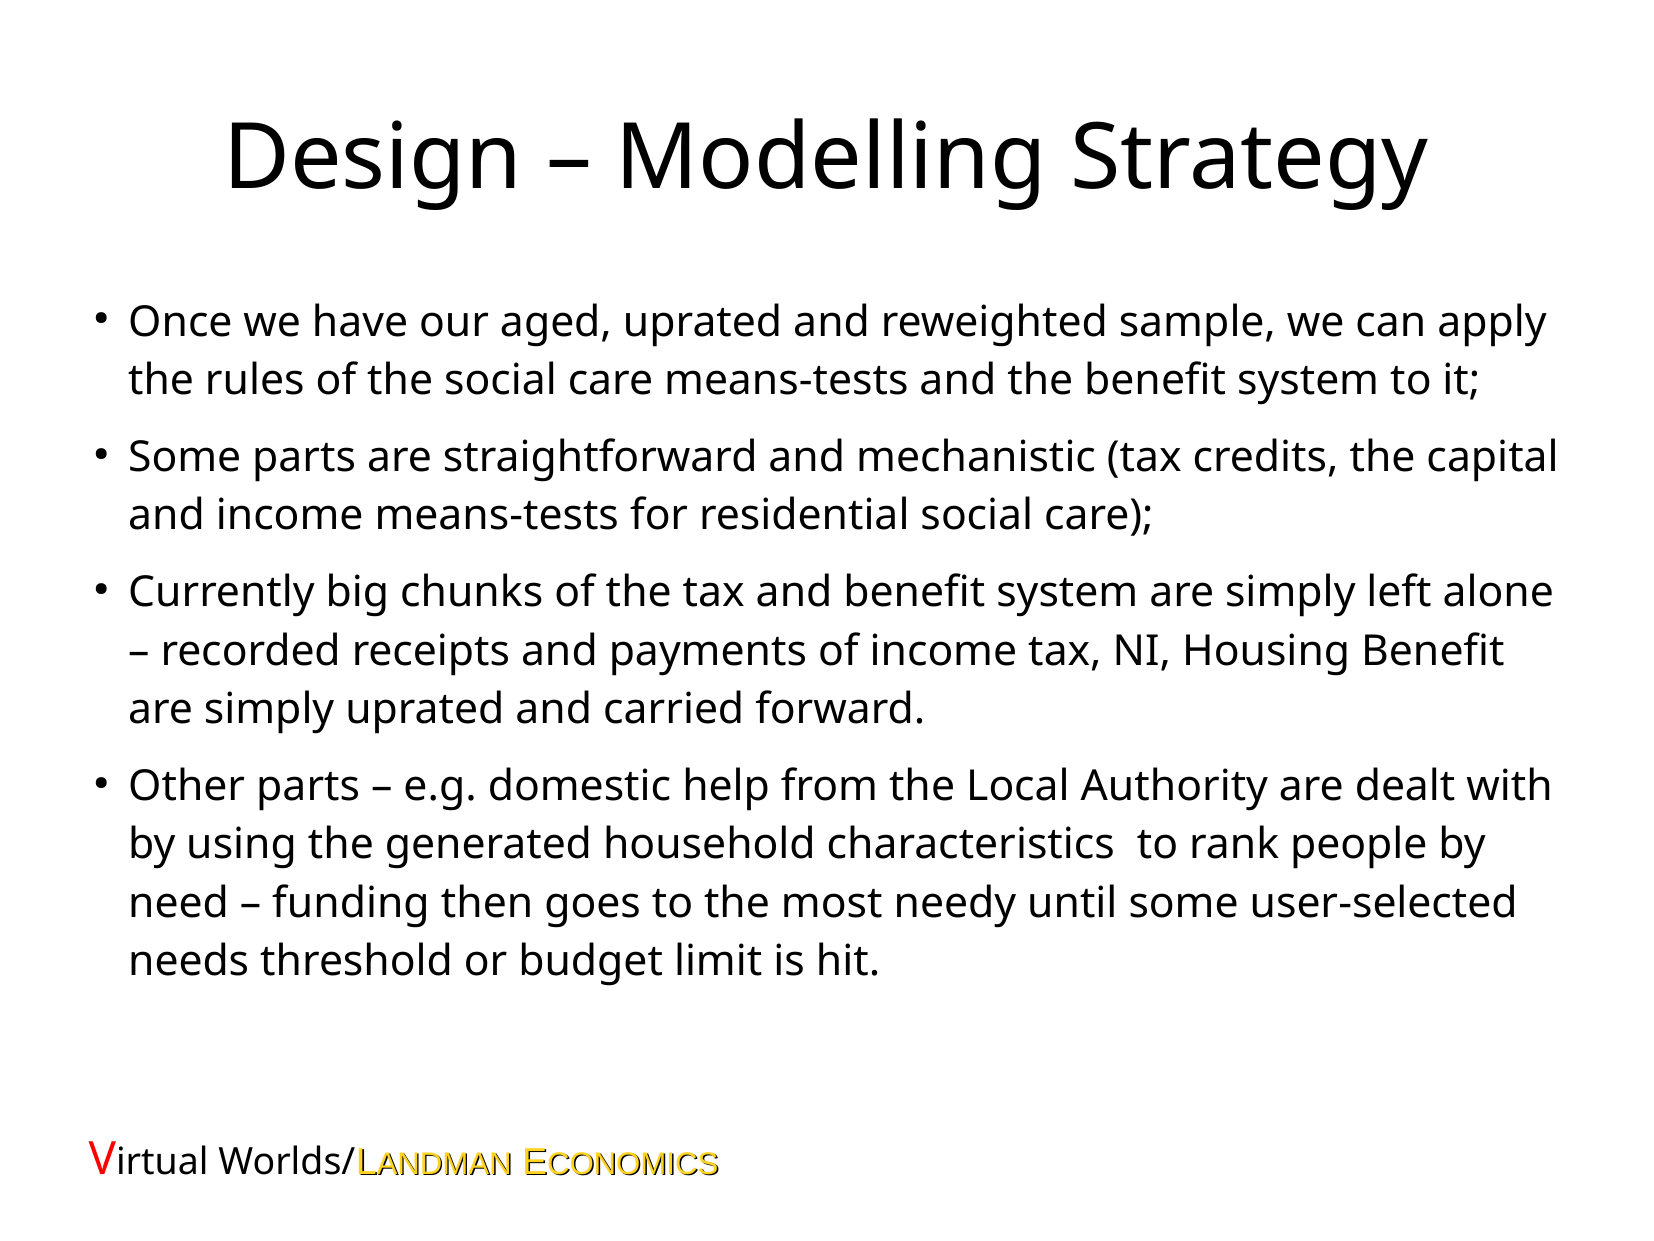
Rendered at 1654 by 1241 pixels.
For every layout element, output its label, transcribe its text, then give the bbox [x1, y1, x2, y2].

list Once we have our aged, uprated and reweighted sample, we can apply the rules of the social care means-tests and the benefit system to it; Some parts are straightforward and mechanistic (tax credits, the capital and income means-tests for residential social care); Currently big chunks of the tax and benefit system are simply left alone – recorded receipts and payments of income tax, NI, Housing Benefit are simply uprated and carried forward. Other parts – e.g. domestic help from the Local Authority are dealt with by using the generated household characteristics to rank people by need – funding then goes to the most needy until some user-selected needs threshold or budget limit is hit. [82, 290, 1571, 1010]
title Design – Modelling Strategy [82, 49, 1571, 257]
